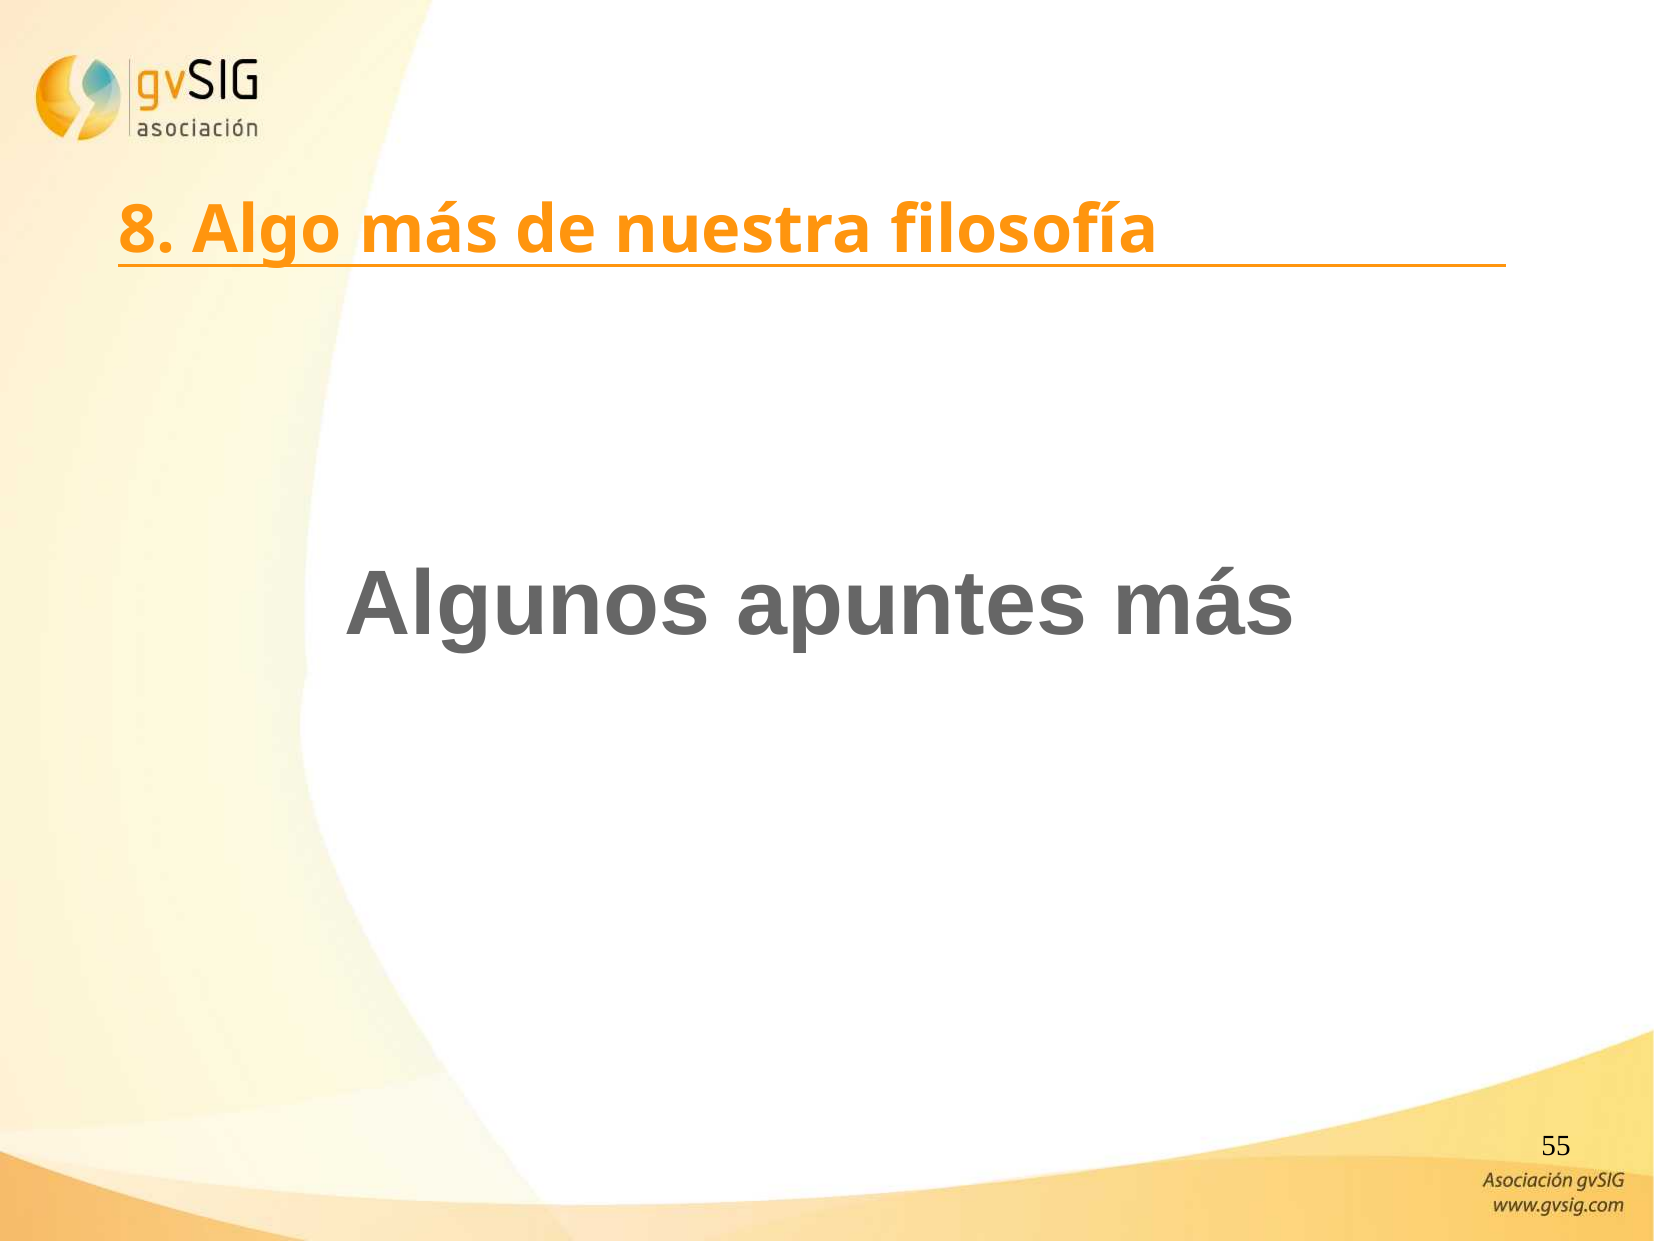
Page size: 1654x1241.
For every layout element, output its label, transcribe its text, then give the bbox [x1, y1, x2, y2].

text_box Algunos apuntes más [112, 544, 1530, 662]
picture [0, 0, 1654, 1241]
title 8. Algo más de nuestra filosofía [118, 177, 1607, 276]
